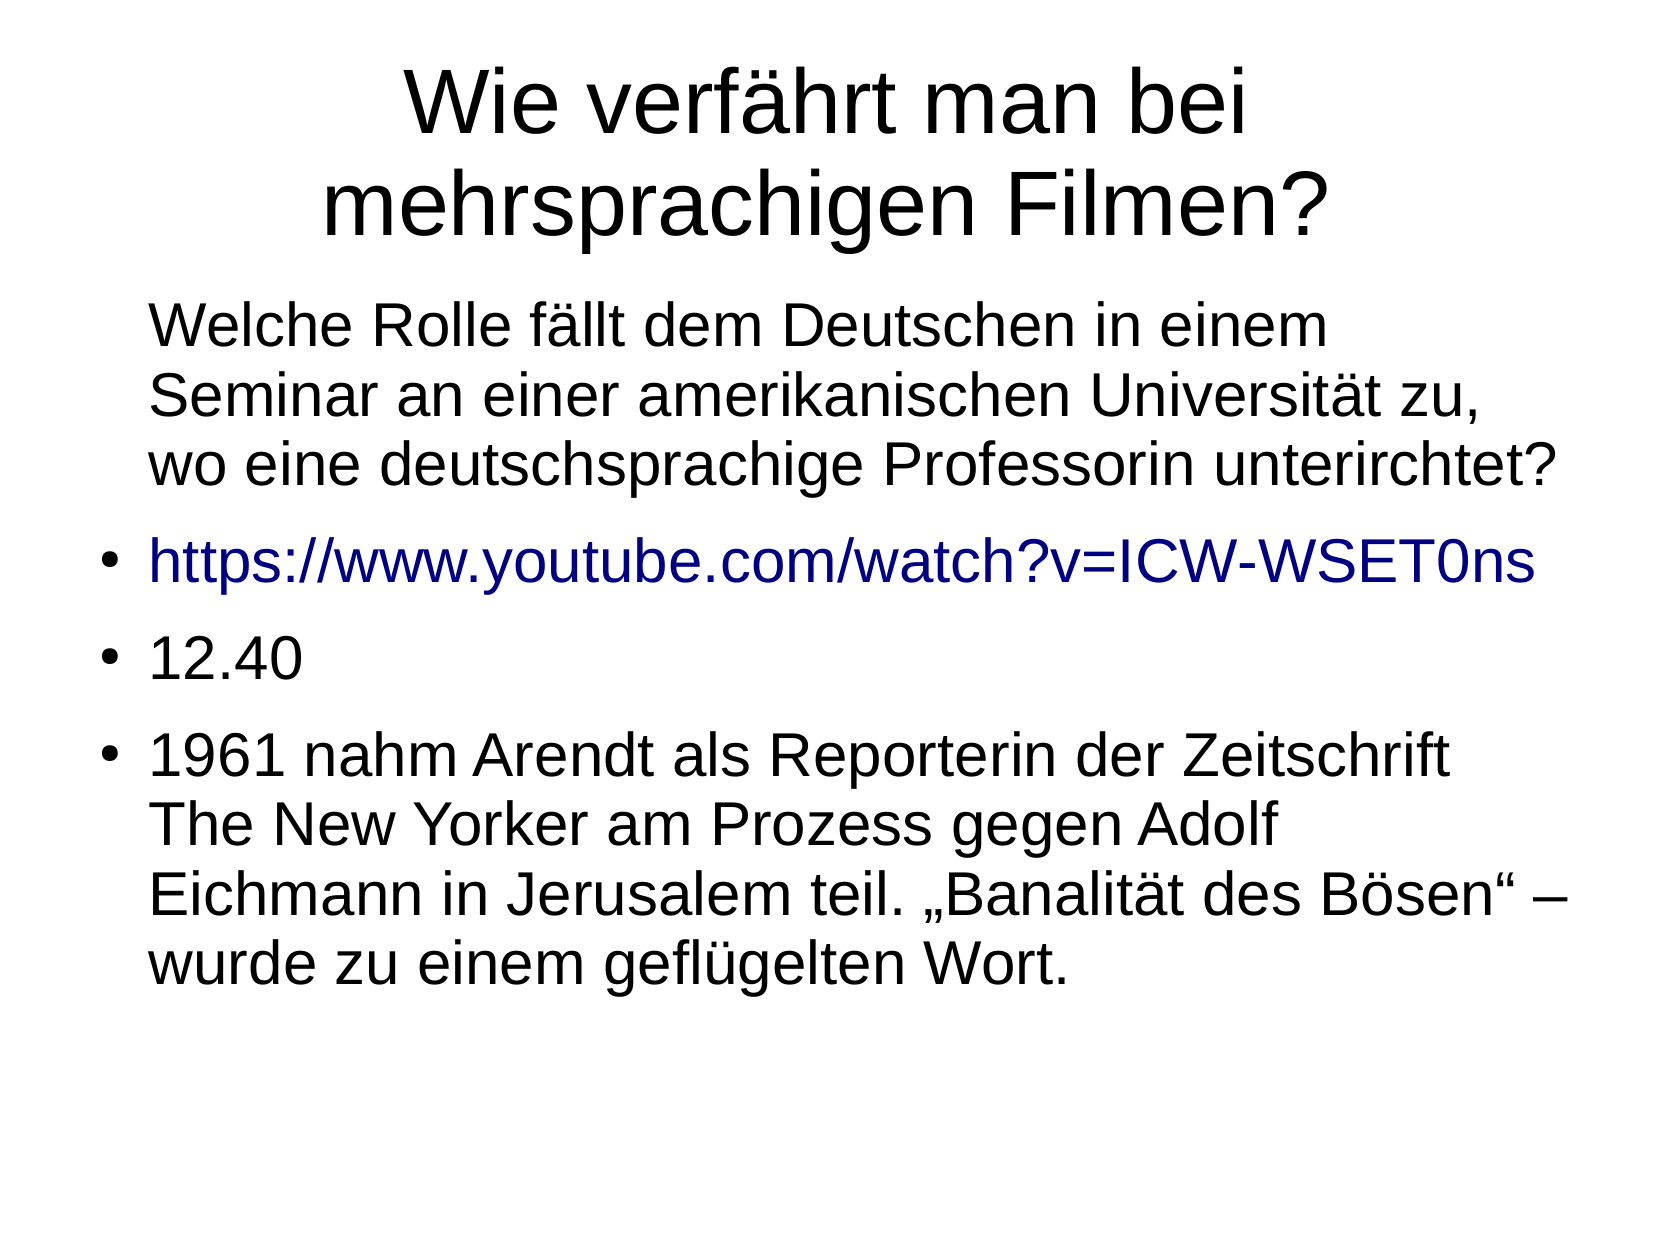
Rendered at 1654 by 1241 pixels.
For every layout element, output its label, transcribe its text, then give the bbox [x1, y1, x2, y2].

title Wie verfährt man bei mehrsprachigen Filmen? [82, 49, 1571, 257]
list Welche Rolle fällt dem Deutschen in einem Seminar an einer amerikanischen Universität zu, wo eine deutschsprachige Professorin unterirchtet? https://www.youtube.com/watch?v=ICW-WSET0ns 12.40 1961 nahm Arendt als Reporterin der Zeitschrift The New Yorker am Prozess gegen Adolf Eichmann in Jerusalem teil. „Banalität des Bösen“ – wurde zu einem geflügelten Wort. [82, 290, 1571, 1010]
